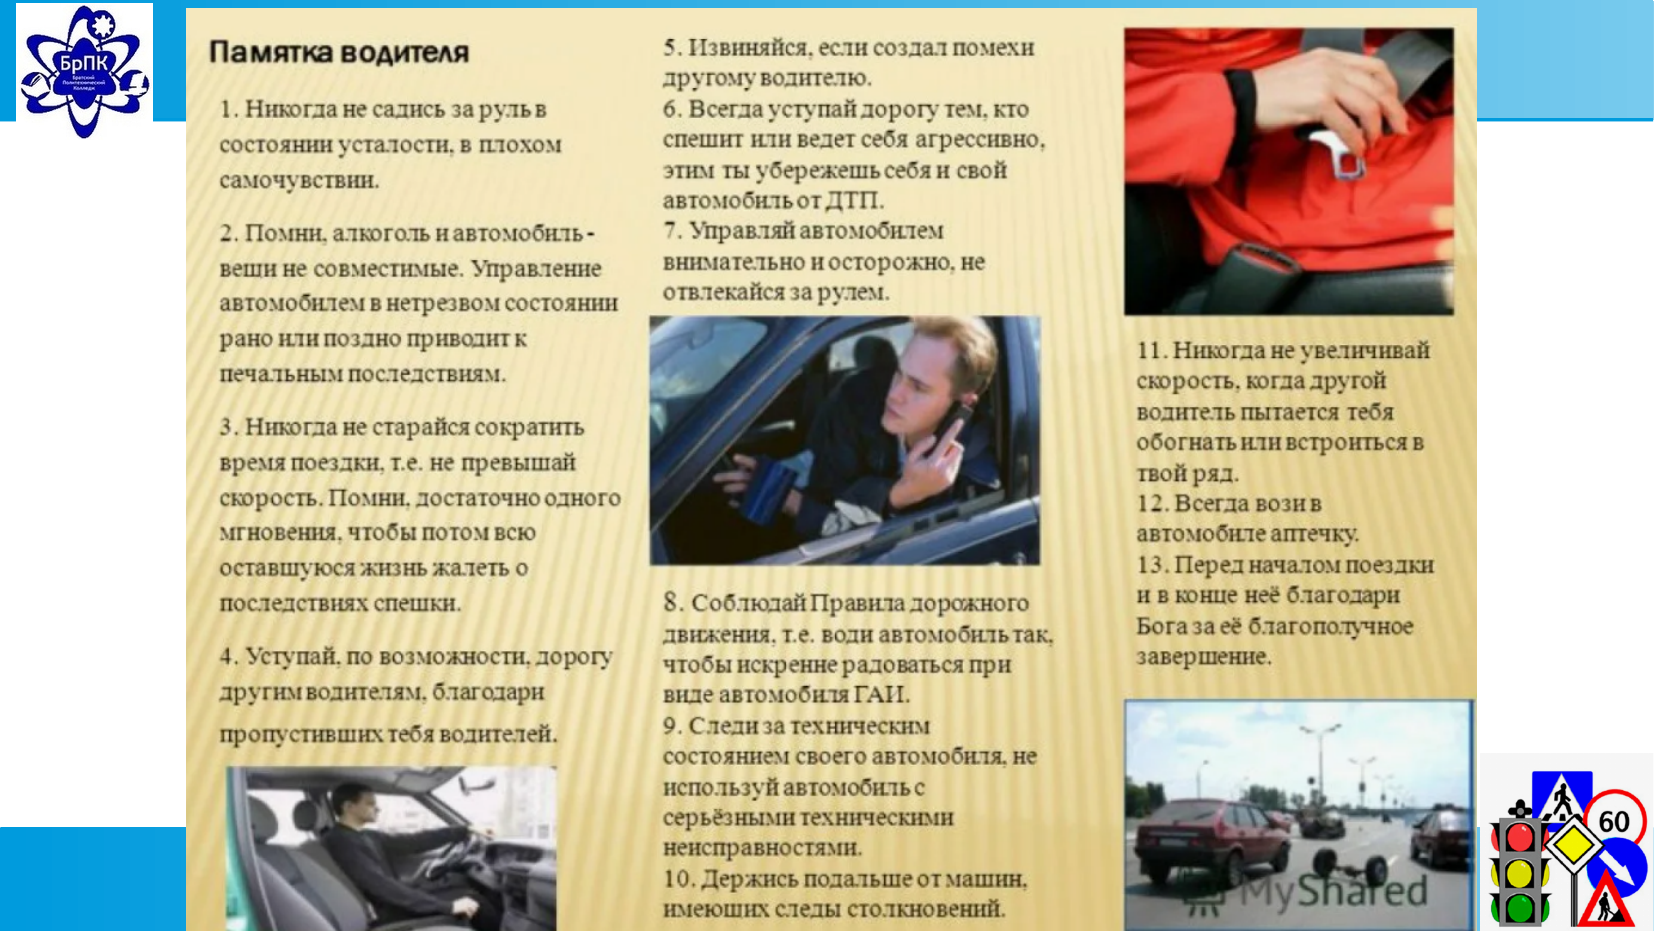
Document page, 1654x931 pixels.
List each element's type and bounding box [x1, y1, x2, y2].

picture [186, 8, 1477, 931]
picture [16, 4, 153, 140]
picture [1480, 753, 1654, 931]
